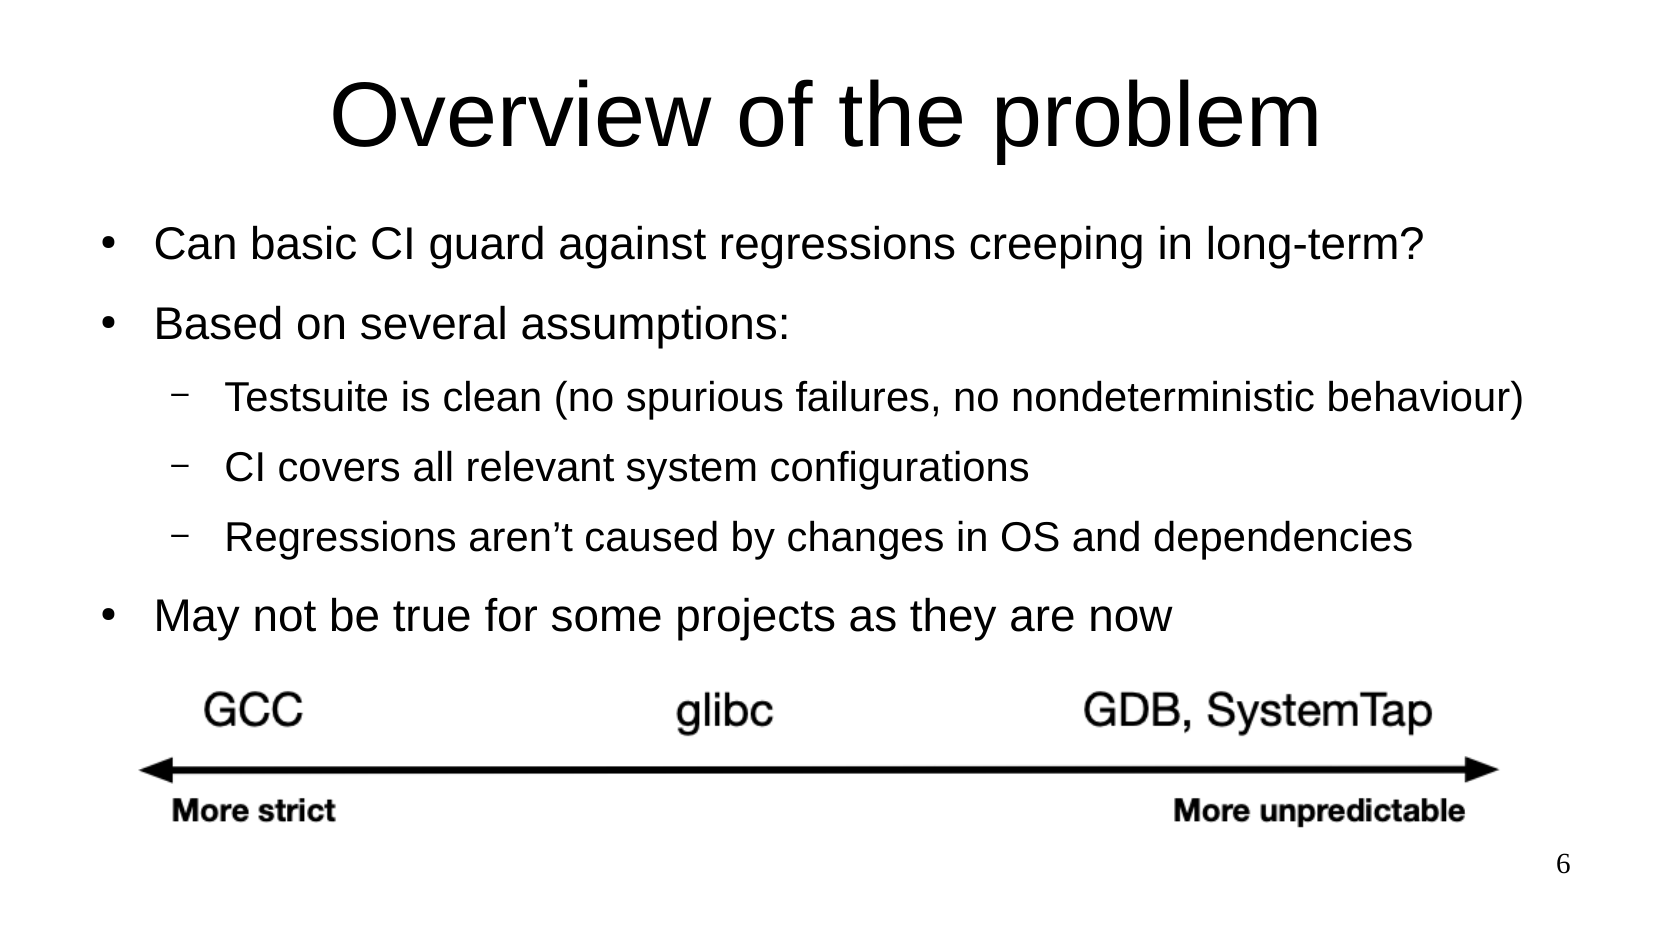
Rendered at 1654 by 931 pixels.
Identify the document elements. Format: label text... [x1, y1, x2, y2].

picture [37, 674, 1538, 836]
list Can basic CI guard against regressions creeping in long-term? Based on several assumptions: Testsuite is clean (no spurious failures, no nondeterministic behaviour) CI covers all relevant system configurations Regressions aren’t caused by changes in OS and dependencies May not be true for some projects as they are now [82, 217, 1571, 758]
title Overview of the problem [82, 37, 1571, 193]
